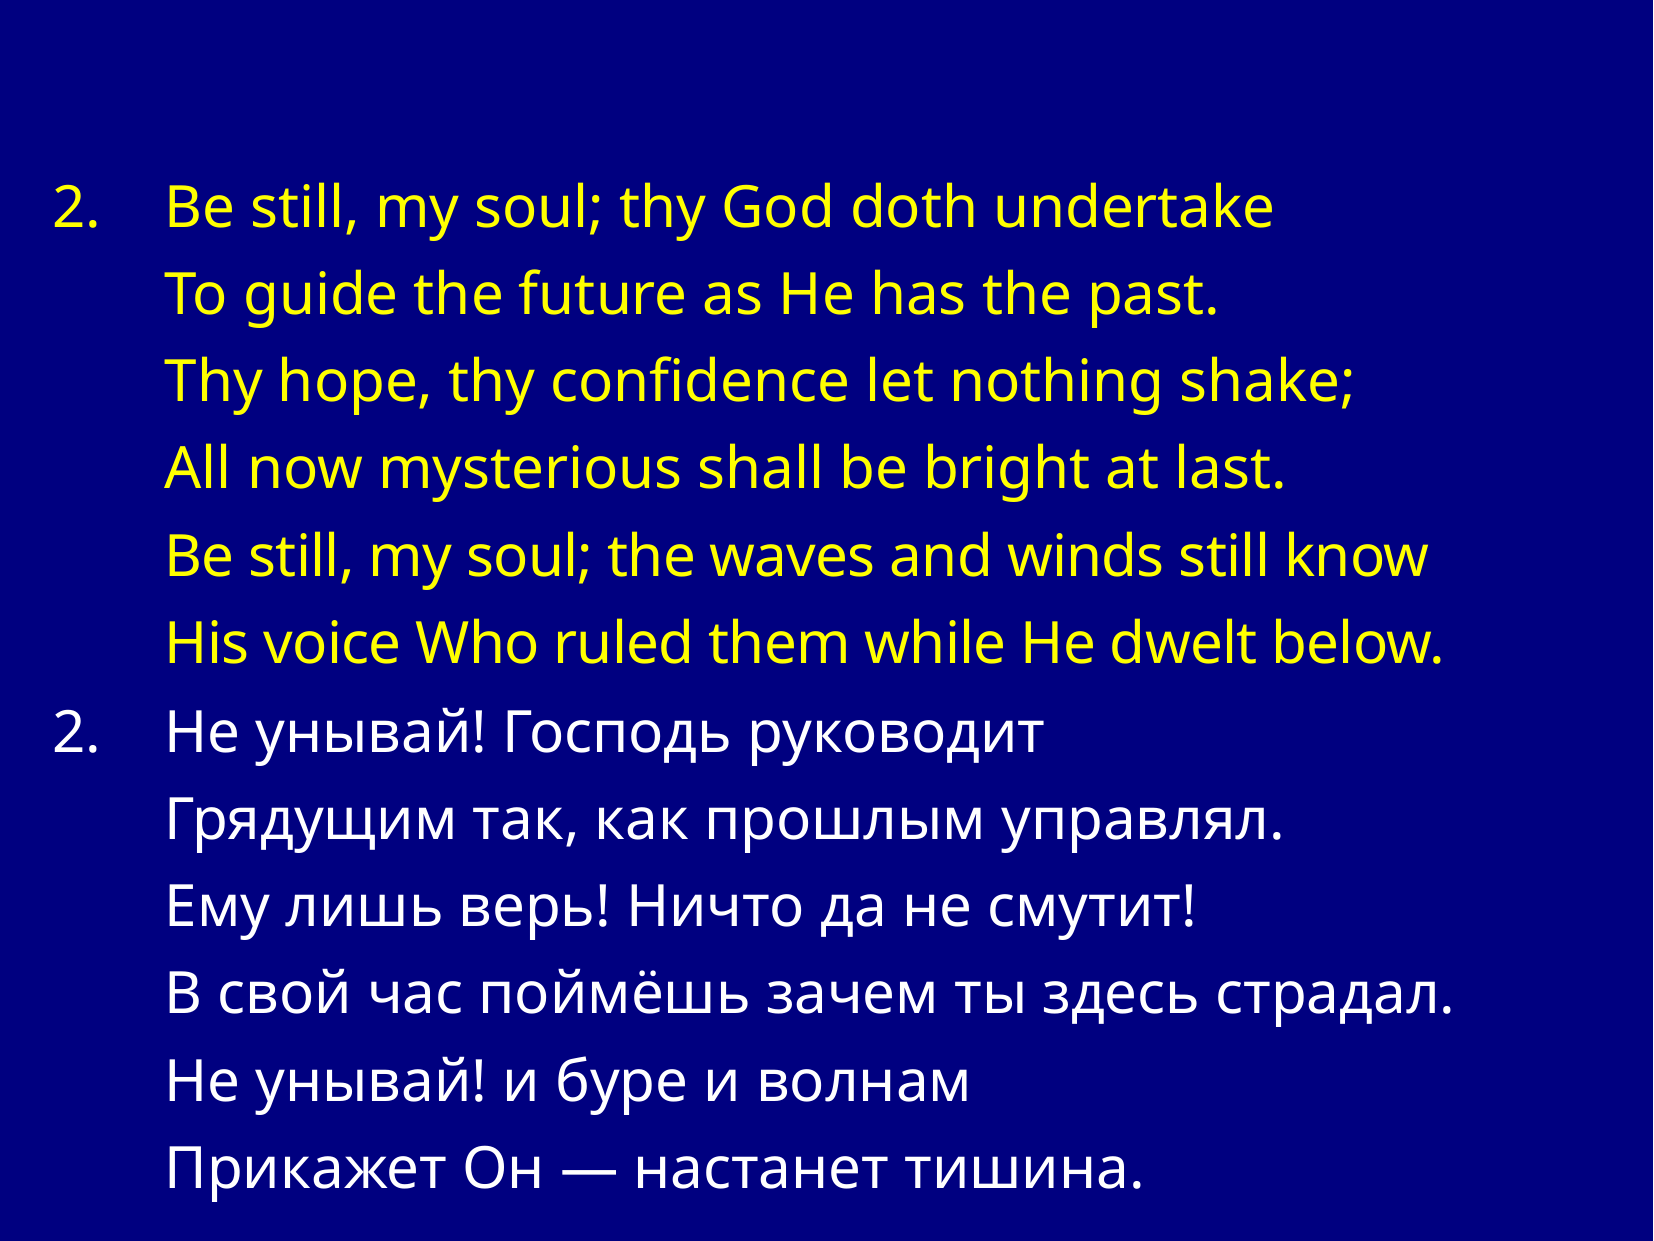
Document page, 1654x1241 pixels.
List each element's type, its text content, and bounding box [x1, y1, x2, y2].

text_box 2. Не унывай! Господь руководит Грядущим так, как прошлым управлял. Ему лишь верь! Ничто да не смутит! В свой час поймёшь зачем ты здесь страдал. Не унывай! и буре и волнам Прикажет Он — настанет тишина. [37, 675, 1651, 1163]
text_box 2. Be still, my soul; thy God doth undertake To guide the future as He has the past. Thy hope, thy confidence let nothing shake; All now mysterious shall be bright at last. Be still, my soul; the waves and winds still know His voice Who ruled them while He dwelt below. [37, 150, 1651, 638]
